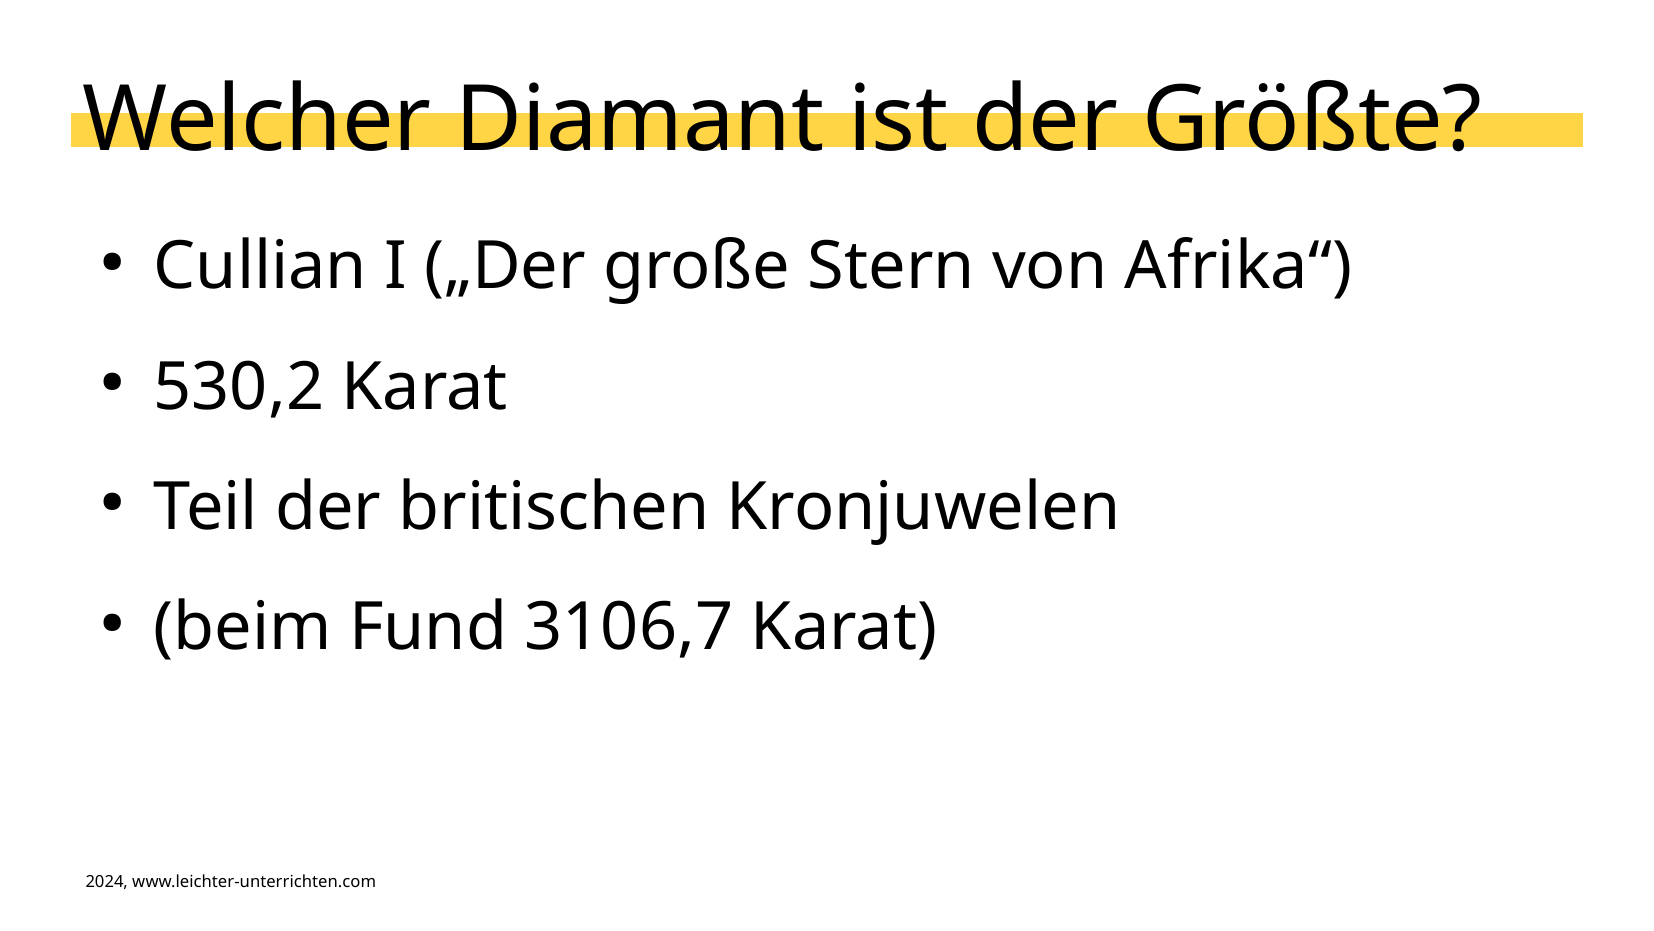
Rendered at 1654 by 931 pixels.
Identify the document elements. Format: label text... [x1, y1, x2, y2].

list Cullian I („Der große Stern von Afrika“) 530,2 Karat Teil der britischen Kronjuwelen (beim Fund 3106,7 Karat) [82, 217, 1571, 758]
title Welcher Diamant ist der Größte? [82, 0, 1642, 231]
